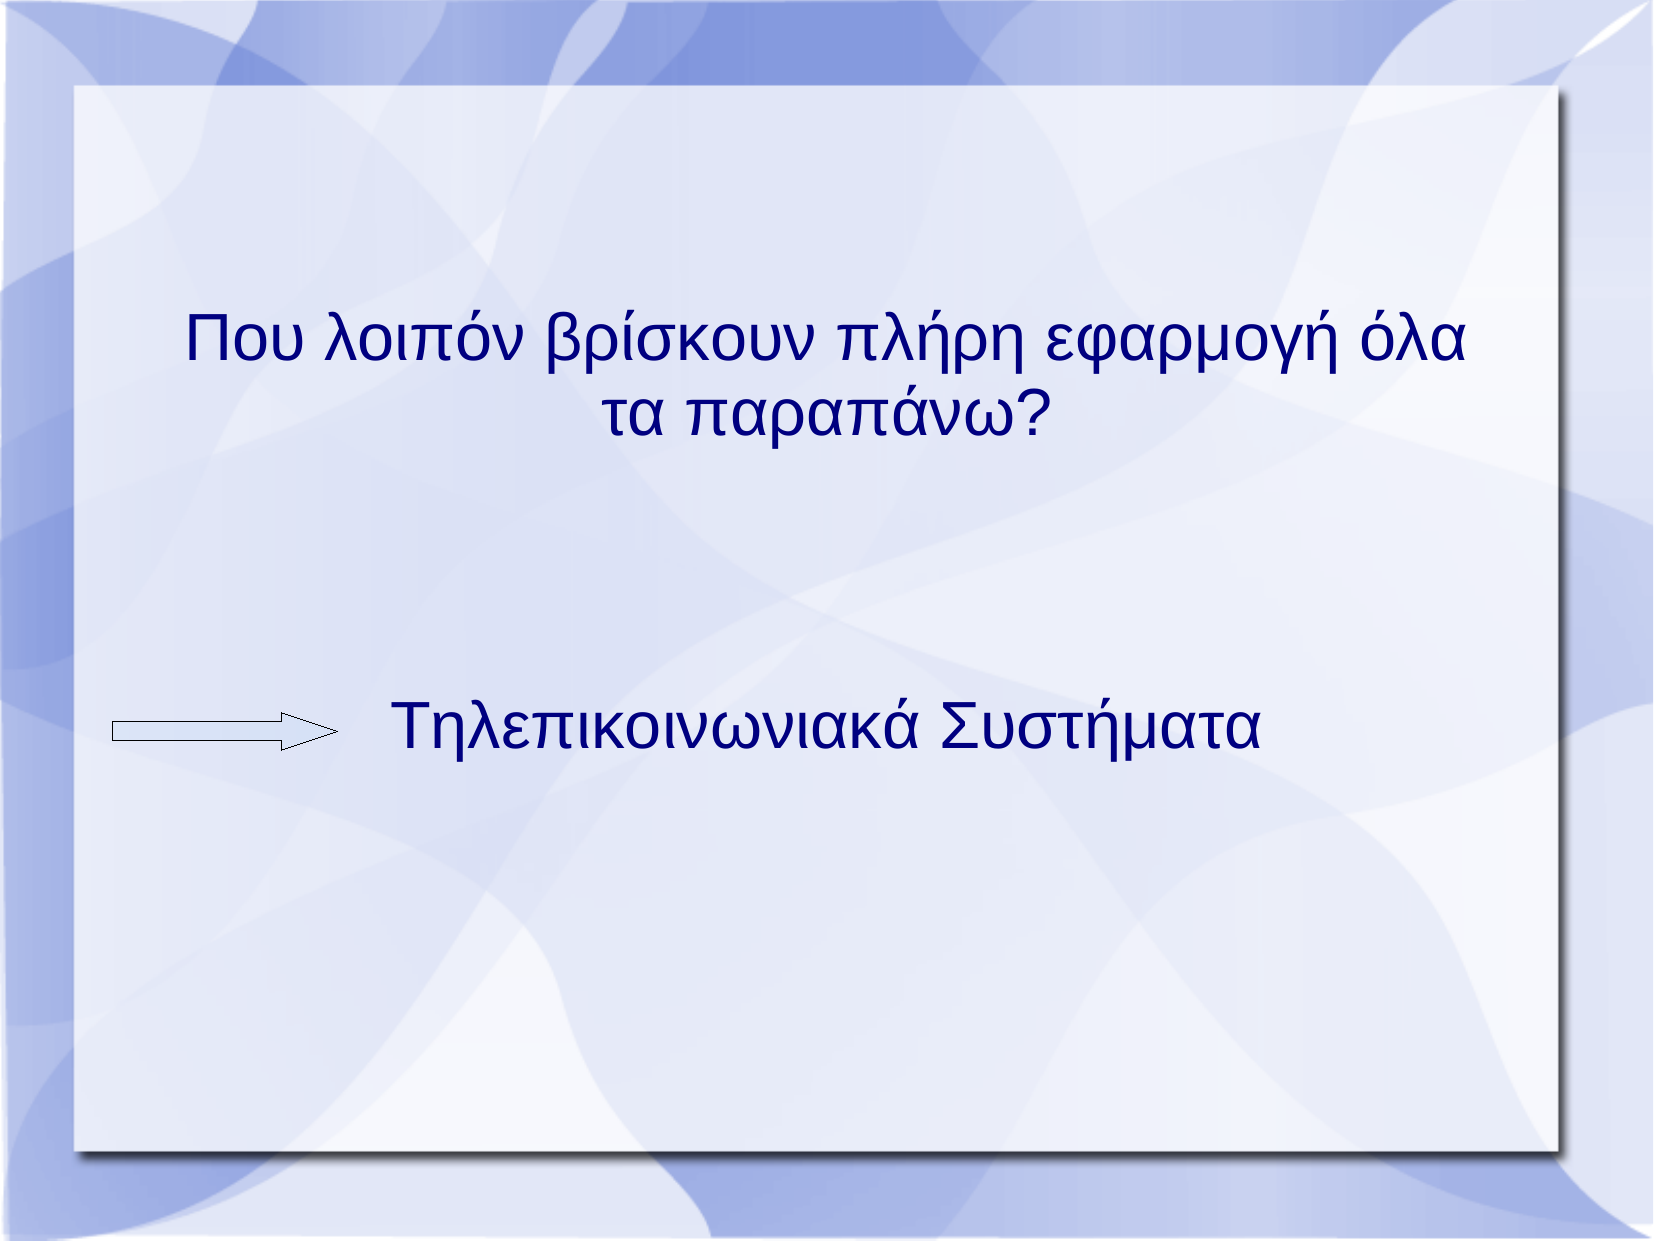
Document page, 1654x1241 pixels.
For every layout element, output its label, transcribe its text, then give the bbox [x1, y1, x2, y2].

list Που λοιπόν βρίσκουν πλήρη εφαρμογή όλα τα παραπάνω? Τηλεπικοινωνιακά Συστήματα [112, 300, 1471, 972]
text_box [112, 712, 338, 751]
picture [0, 0, 1654, 1241]
